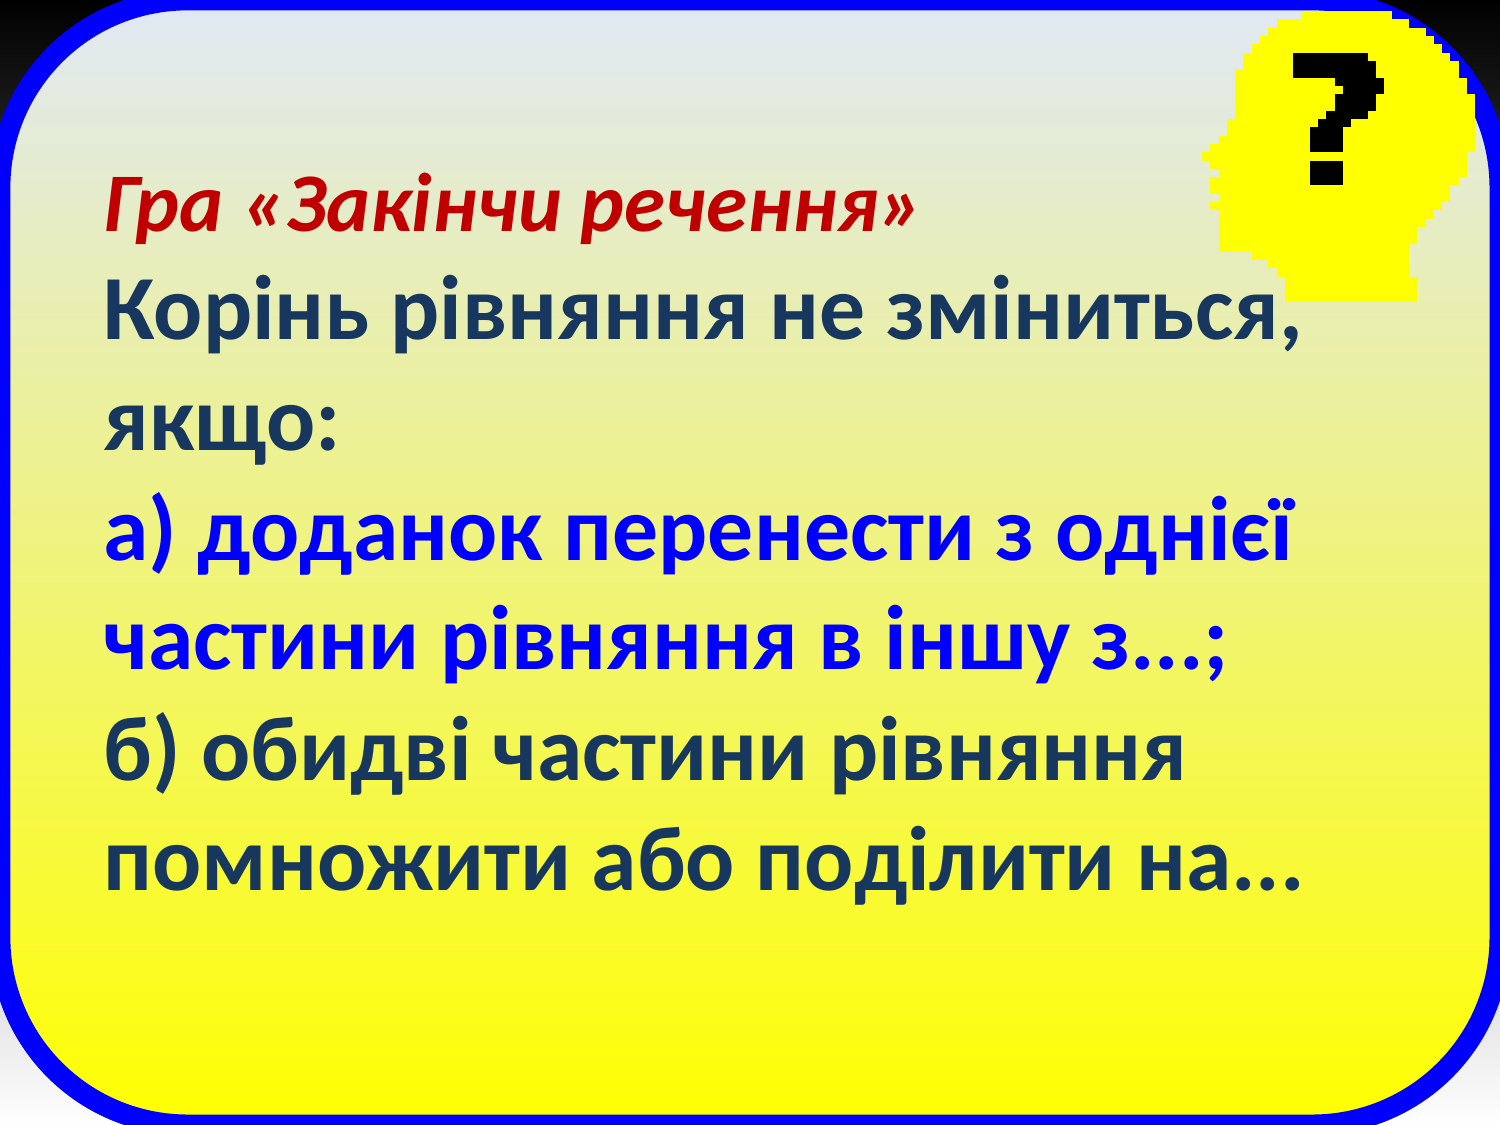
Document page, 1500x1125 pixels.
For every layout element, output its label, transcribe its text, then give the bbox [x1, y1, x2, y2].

text_box Гра «Закінчи речення» Корінь рівняння не зміниться, якщо: а) доданок перенести з однієї частини рівняння в іншу з...; б) обидві частини рівняння помножити або поділити на... [88, 95, 1388, 961]
picture [1128, 0, 1500, 327]
text_box [0, 0, 1500, 1125]
